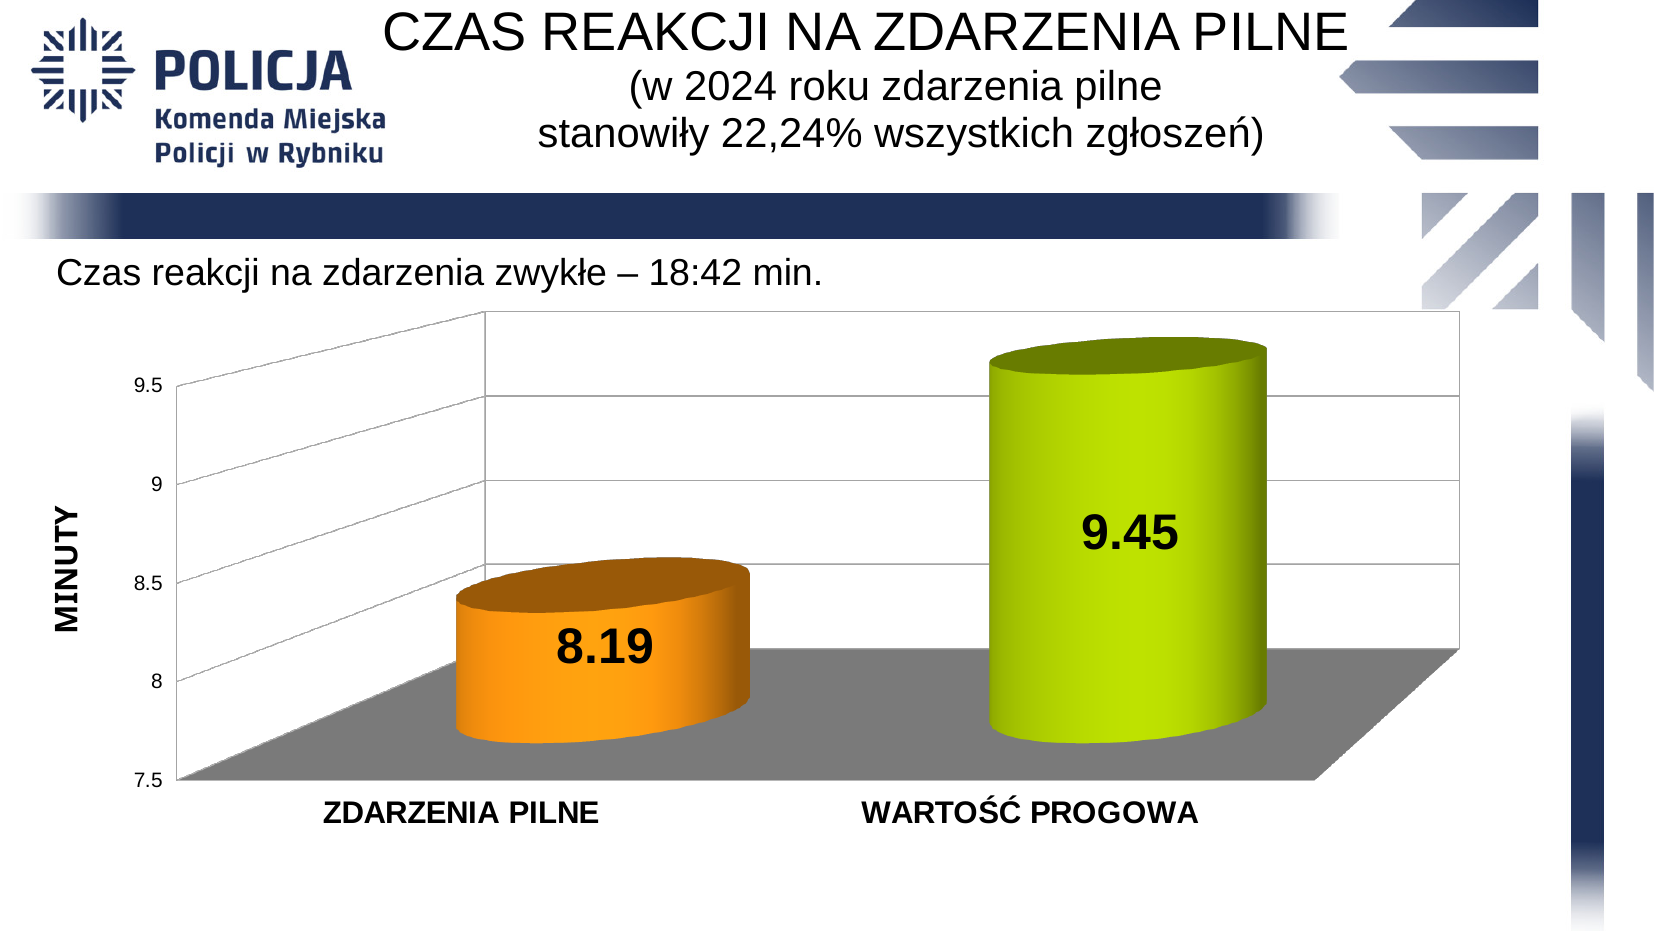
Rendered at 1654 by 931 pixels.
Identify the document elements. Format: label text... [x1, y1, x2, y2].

text_box Czas reakcji na zdarzenia zwykłe – 18:42 min. [41, 243, 1359, 301]
picture [0, 0, 1654, 931]
title CZAS REAKCJI NA ZDARZENIA PILNE (w 2024 roku zdarzenia pilne stanowiły 22,24% wszystkich zgłoszeń) [129, 4, 1619, 207]
chart [8, 300, 1498, 841]
